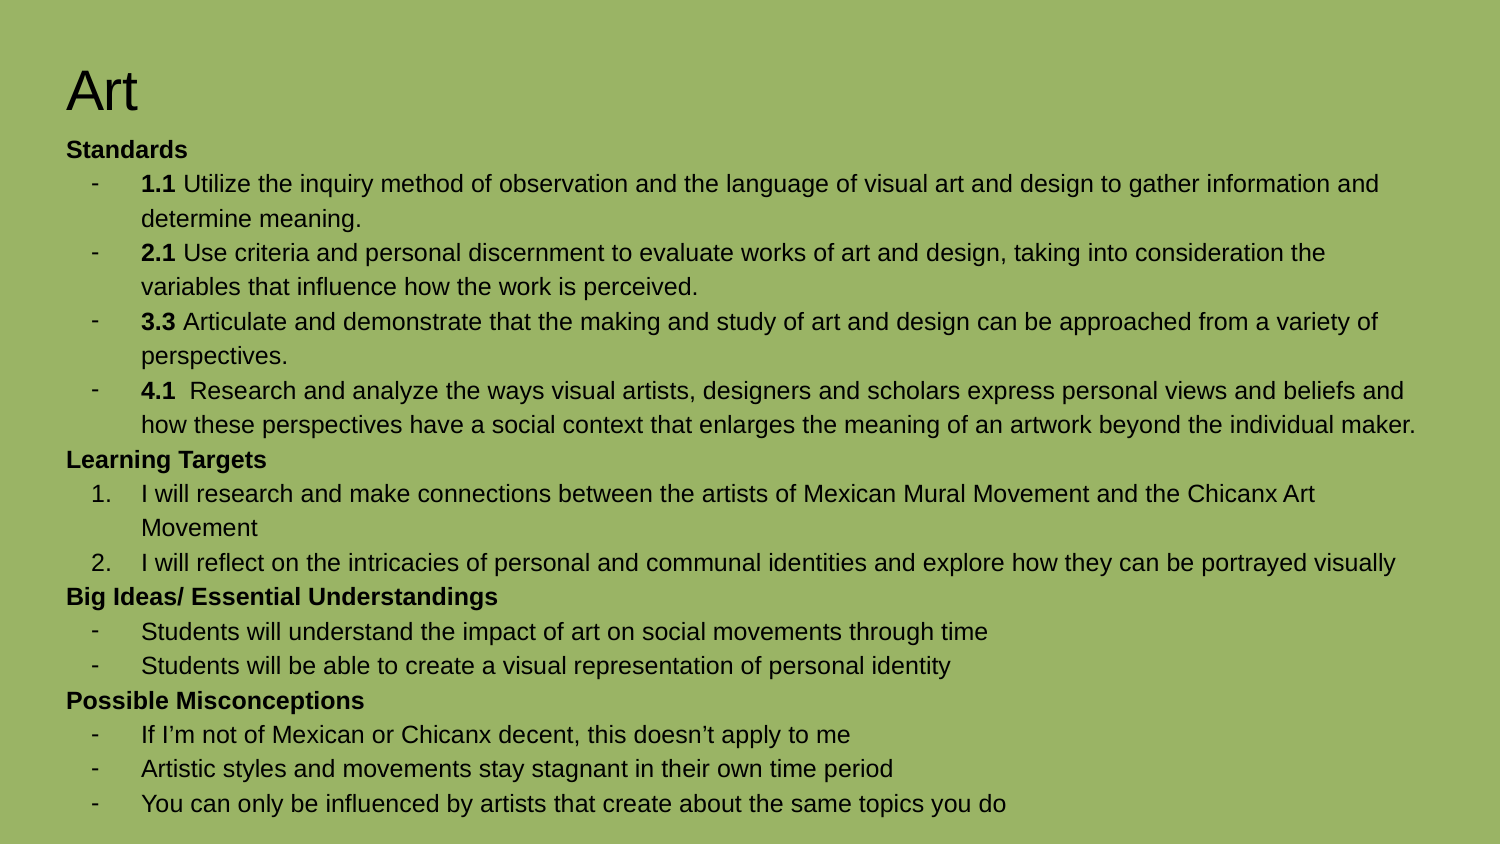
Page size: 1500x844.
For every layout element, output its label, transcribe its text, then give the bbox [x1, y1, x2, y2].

title Art [51, 43, 1449, 113]
list Standards 1.1 Utilize the inquiry method of observation and the language of visual art and design to gather information and determine meaning. 2.1 Use criteria and personal discernment to evaluate works of art and design, taking into consideration the variables that influence how the work is perceived. 3.3 Articulate and demonstrate that the making and study of art and design can be approached from a variety of perspectives. 4.1 Research and analyze the ways visual artists, designers and scholars express personal views and beliefs and how these perspectives have a social context that enlarges the meaning of an artwork beyond the individual maker. Learning Targets I will research and make connections between the artists of Mexican Mural Movement and the Chicanx Art Movement I will reflect on the intricacies of personal and communal identities and explore how they can be portrayed visually Big Ideas/ Essential Understandings Students will understand the impact of art on social movements through time Students will be able to create a visual representation of personal identity Possible Misconceptions If I’m not of Mexican or Chicanx decent, this doesn’t apply to me Artistic styles and movements stay stagnant in their own time period You can only be influenced by artists that create about the same topics you do [51, 113, 1449, 730]
